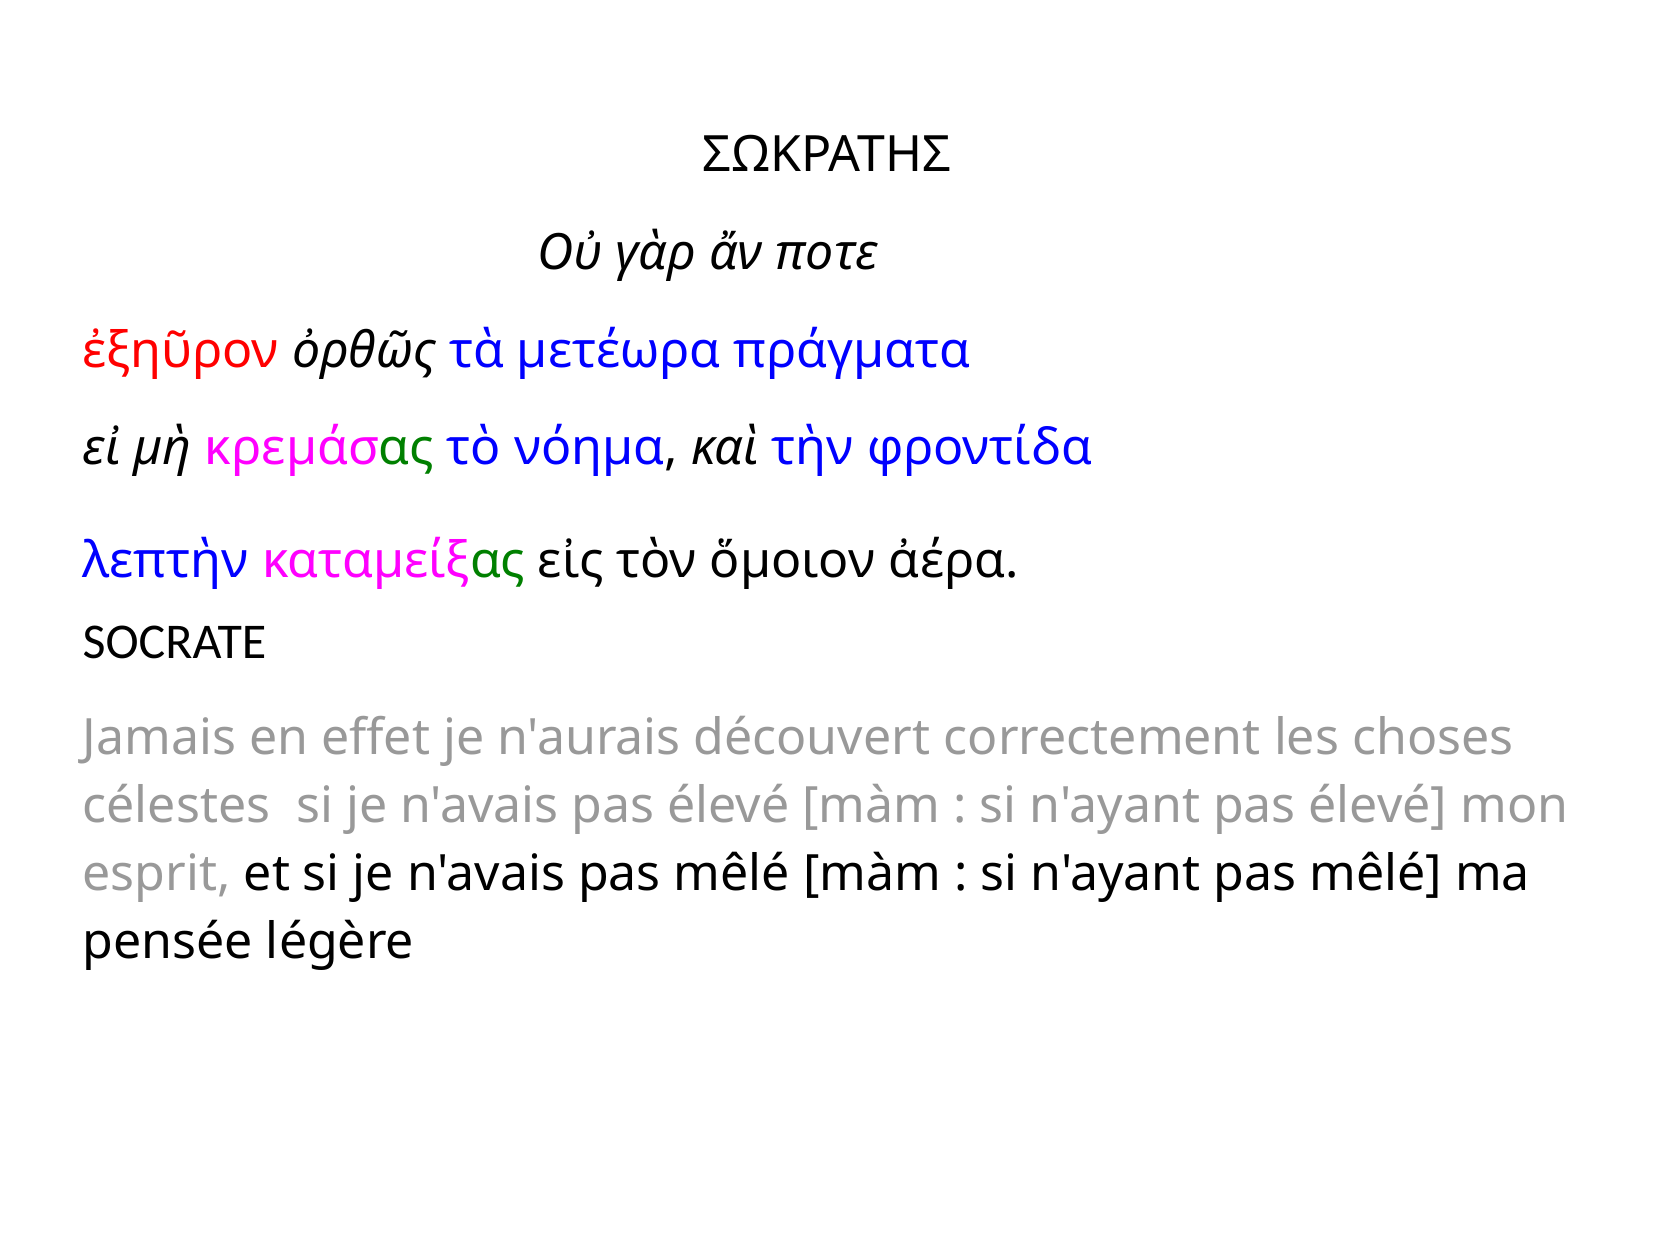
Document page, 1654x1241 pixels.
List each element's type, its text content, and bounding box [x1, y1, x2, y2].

list ΣΩΚΡΑΤΗΣ Οὐ γὰρ ἄν ποτε ἐξηῦρον ὀρθῶς τὰ μετέωρα πράγματα εἰ μὴ κρεμάσας τὸ νόημα, καὶ τὴν φροντίδα λεπτὴν καταμείξας εἰς τὸν ὅμοιον ἀέρα. SOCRATE Jamais en effet je n'aurais découvert correctement les choses célestes si je n'avais pas élevé [màm : si n'ayant pas élevé] mon esprit, et si je n'avais pas mêlé [màm : si n'ayant pas mêlé] ma pensée légère [82, 118, 1571, 1236]
